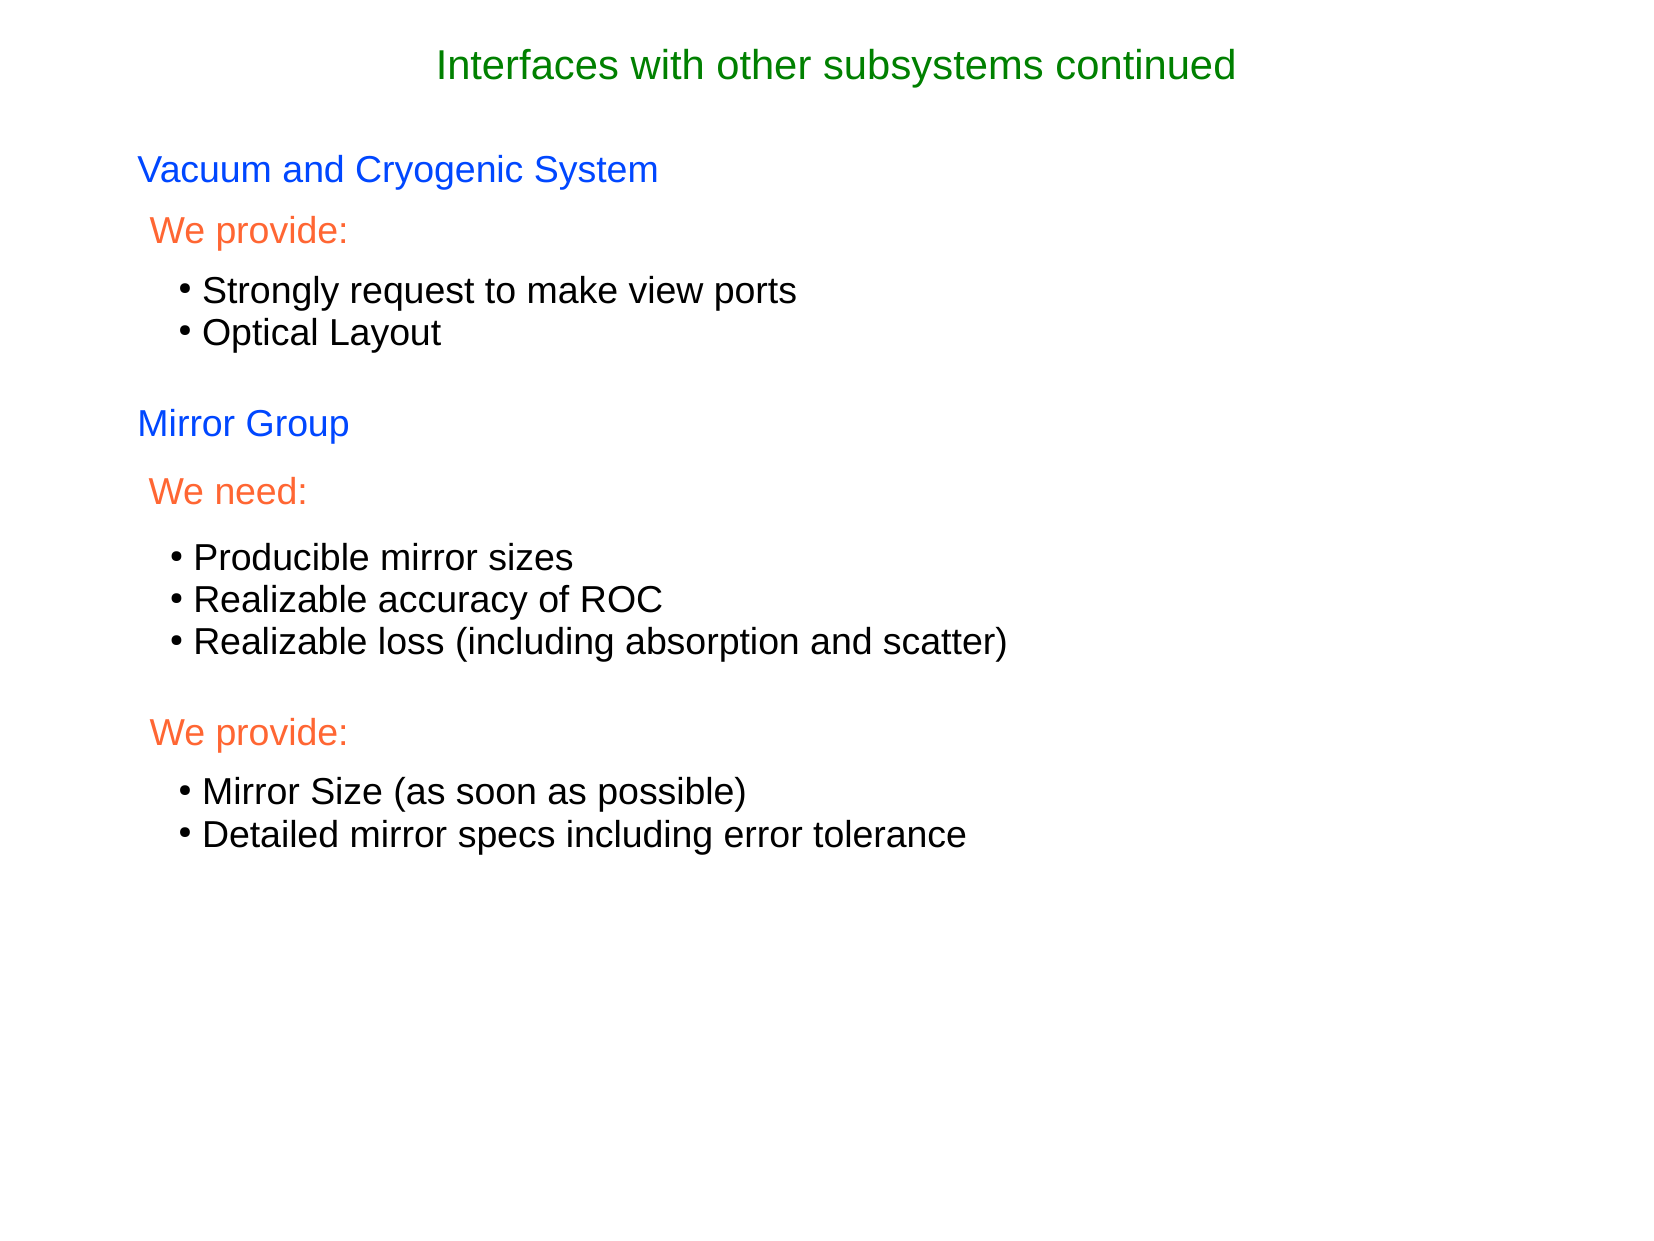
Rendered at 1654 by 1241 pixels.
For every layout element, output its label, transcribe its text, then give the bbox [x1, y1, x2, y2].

text_box Mirror Group [122, 394, 365, 452]
text_box Producible mirror sizes Realizable accuracy of ROC Realizable loss (including absorption and scatter) [154, 529, 1024, 670]
text_box Strongly request to make view ports Optical Layout [163, 261, 813, 361]
text_box We provide: [134, 202, 364, 259]
text_box Mirror Size (as soon as possible) Detailed mirror specs including error tolerance [163, 763, 982, 863]
text_box Interfaces with other subsystems continued [421, 34, 1253, 96]
text_box We provide: [134, 704, 364, 761]
text_box We need: [133, 463, 324, 521]
text_box Vacuum and Cryogenic System [122, 140, 674, 198]
